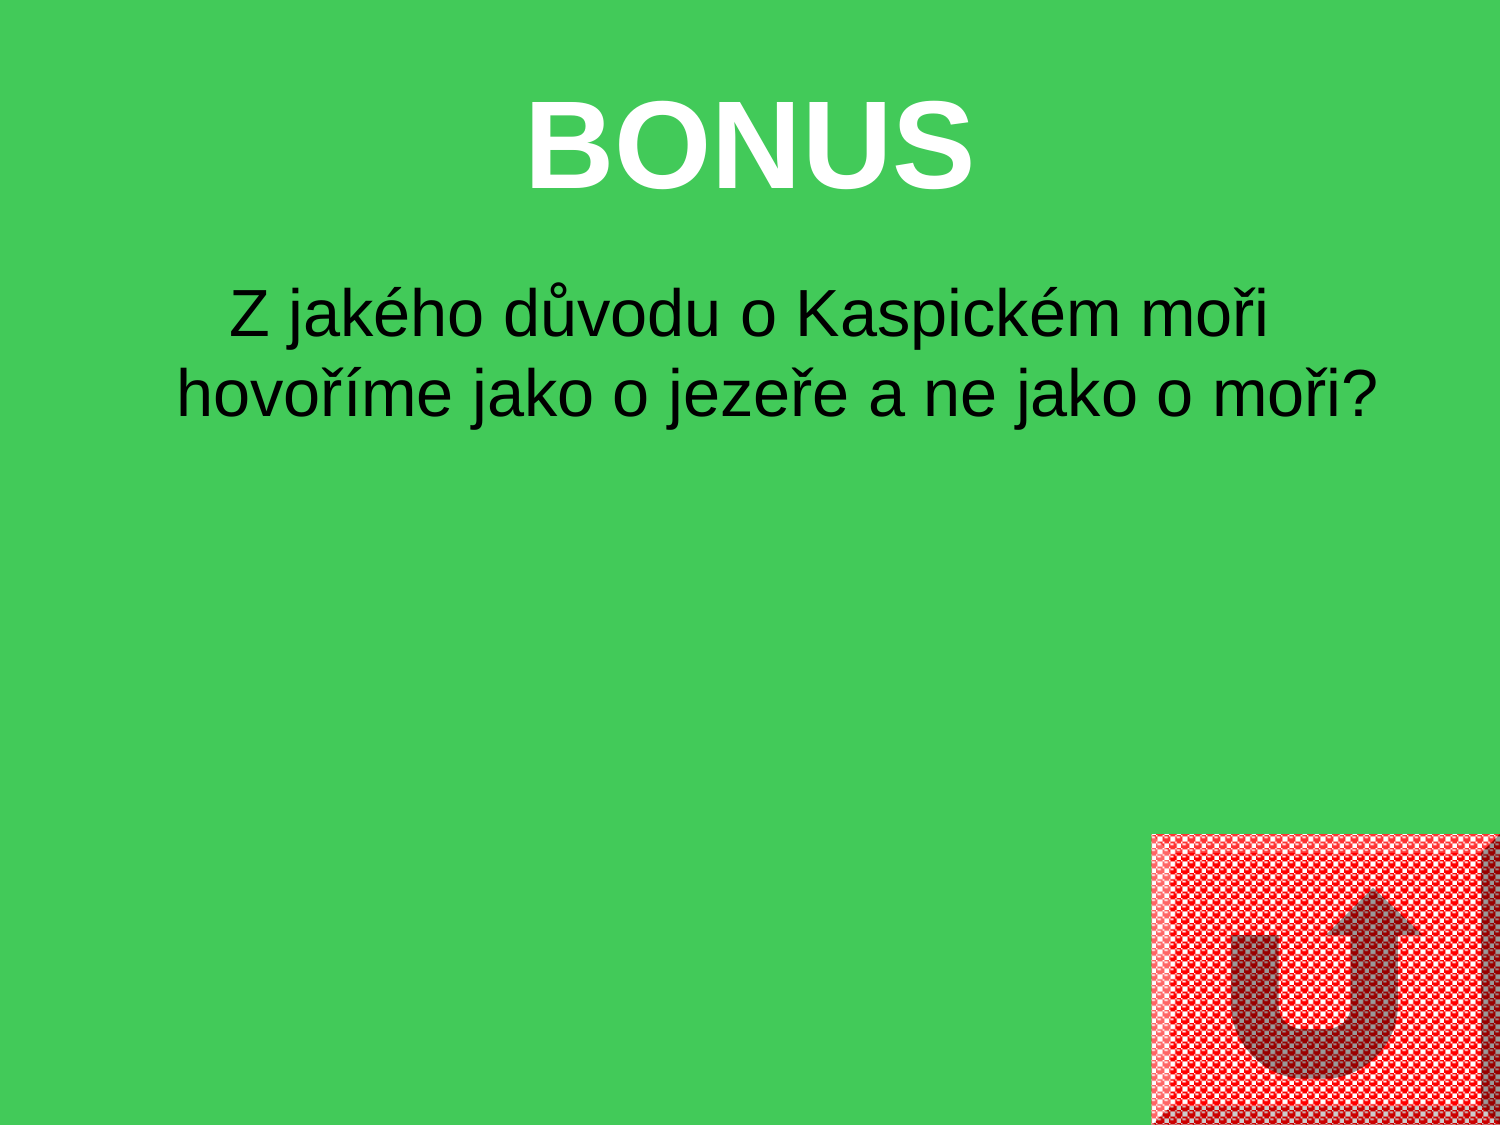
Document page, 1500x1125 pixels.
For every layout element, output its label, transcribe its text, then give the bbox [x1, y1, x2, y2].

list Z jakého důvodu o Kaspickém moři hovoříme jako o jezeře a ne jako o moři? [75, 262, 1426, 1006]
text_box [1153, 834, 1500, 1125]
title BONUS [75, 45, 1426, 233]
